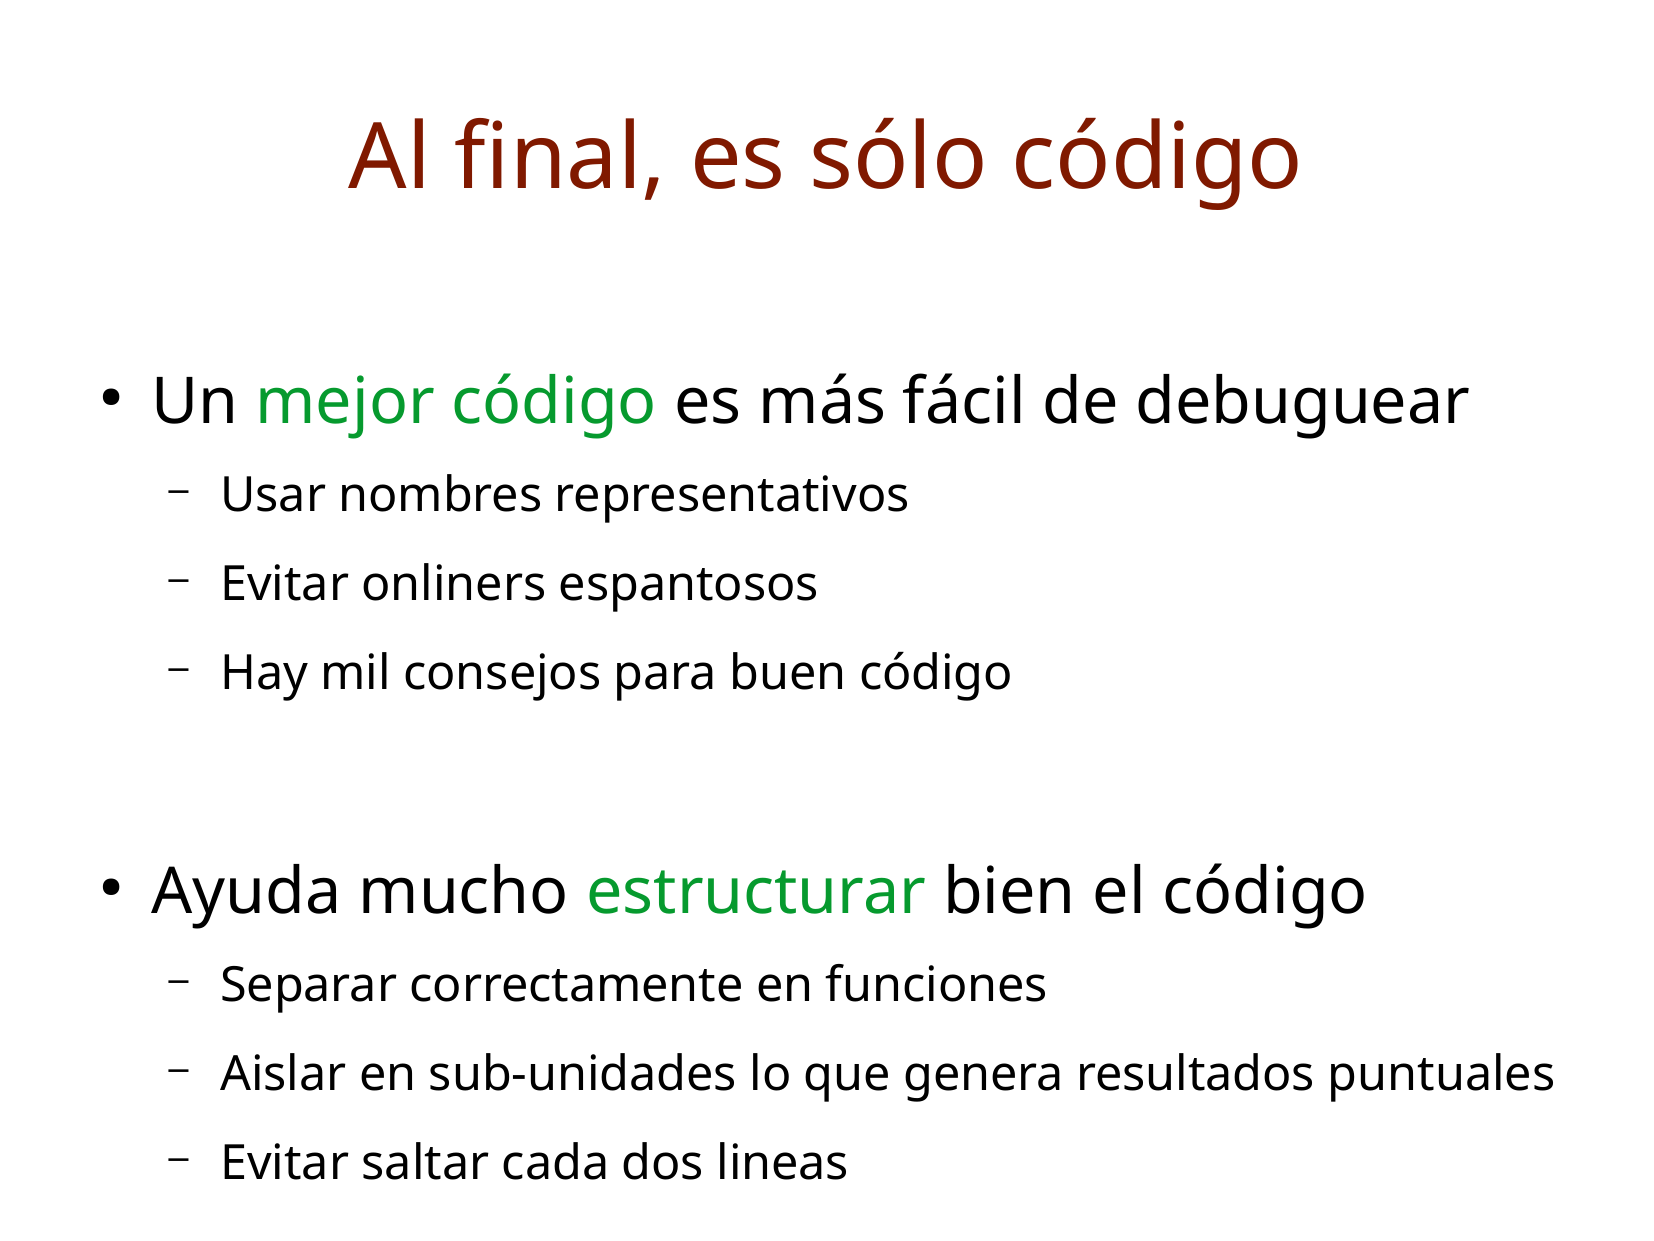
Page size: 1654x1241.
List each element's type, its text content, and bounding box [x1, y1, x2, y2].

list Un mejor código es más fácil de debuguear Usar nombres representativos Evitar onliners espantosos Hay mil consejos para buen código Ayuda mucho estructurar bien el código Separar correctamente en funciones Aislar en sub-unidades lo que genera resultados puntuales Evitar saltar cada dos lineas [82, 354, 1571, 1216]
title Al final, es sólo código [82, 49, 1571, 257]
